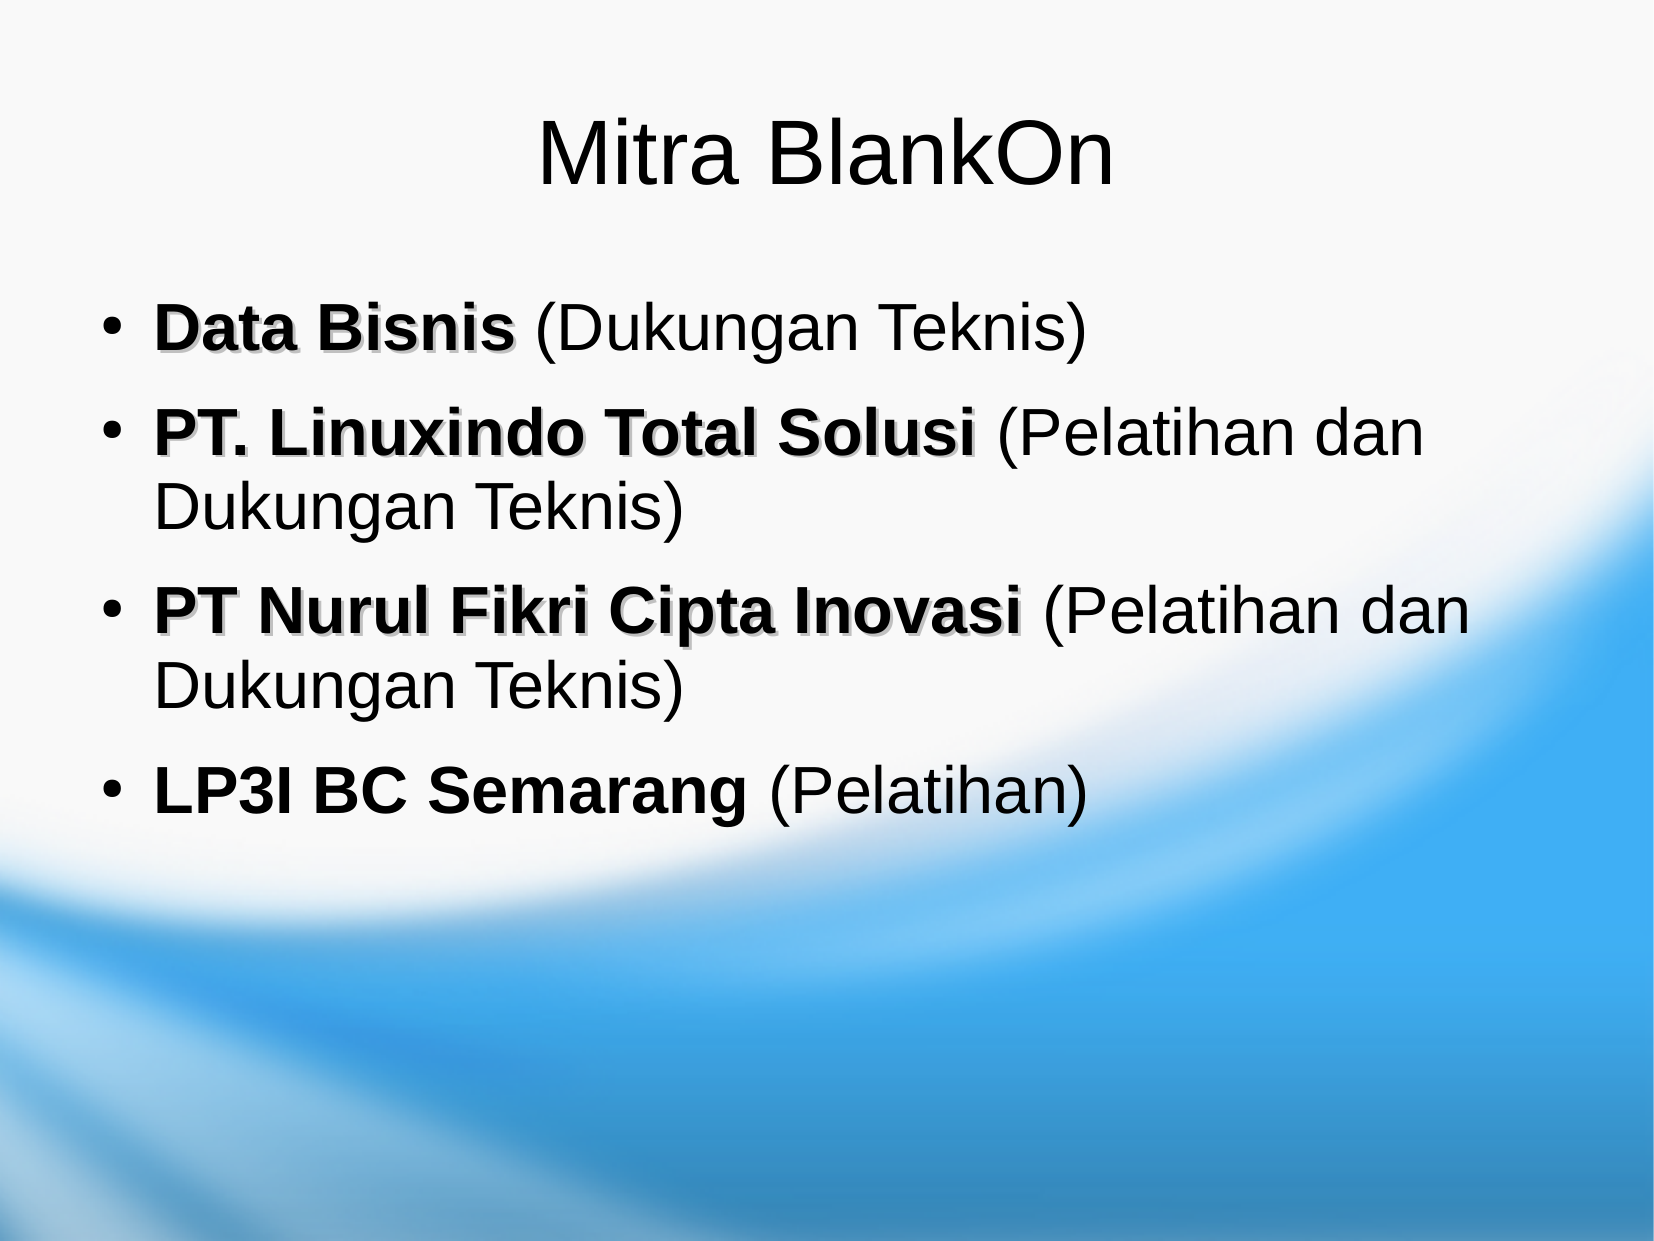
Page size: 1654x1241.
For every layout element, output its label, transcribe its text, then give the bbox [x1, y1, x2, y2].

list Data Bisnis (Dukungan Teknis) PT. Linuxindo Total Solusi (Pelatihan dan Dukungan Teknis) PT Nurul Fikri Cipta Inovasi (Pelatihan dan Dukungan Teknis) LP3I BC Semarang (Pelatihan) [82, 290, 1571, 1109]
title Mitra BlankOn [82, 49, 1571, 257]
picture [0, 0, 1654, 1241]
